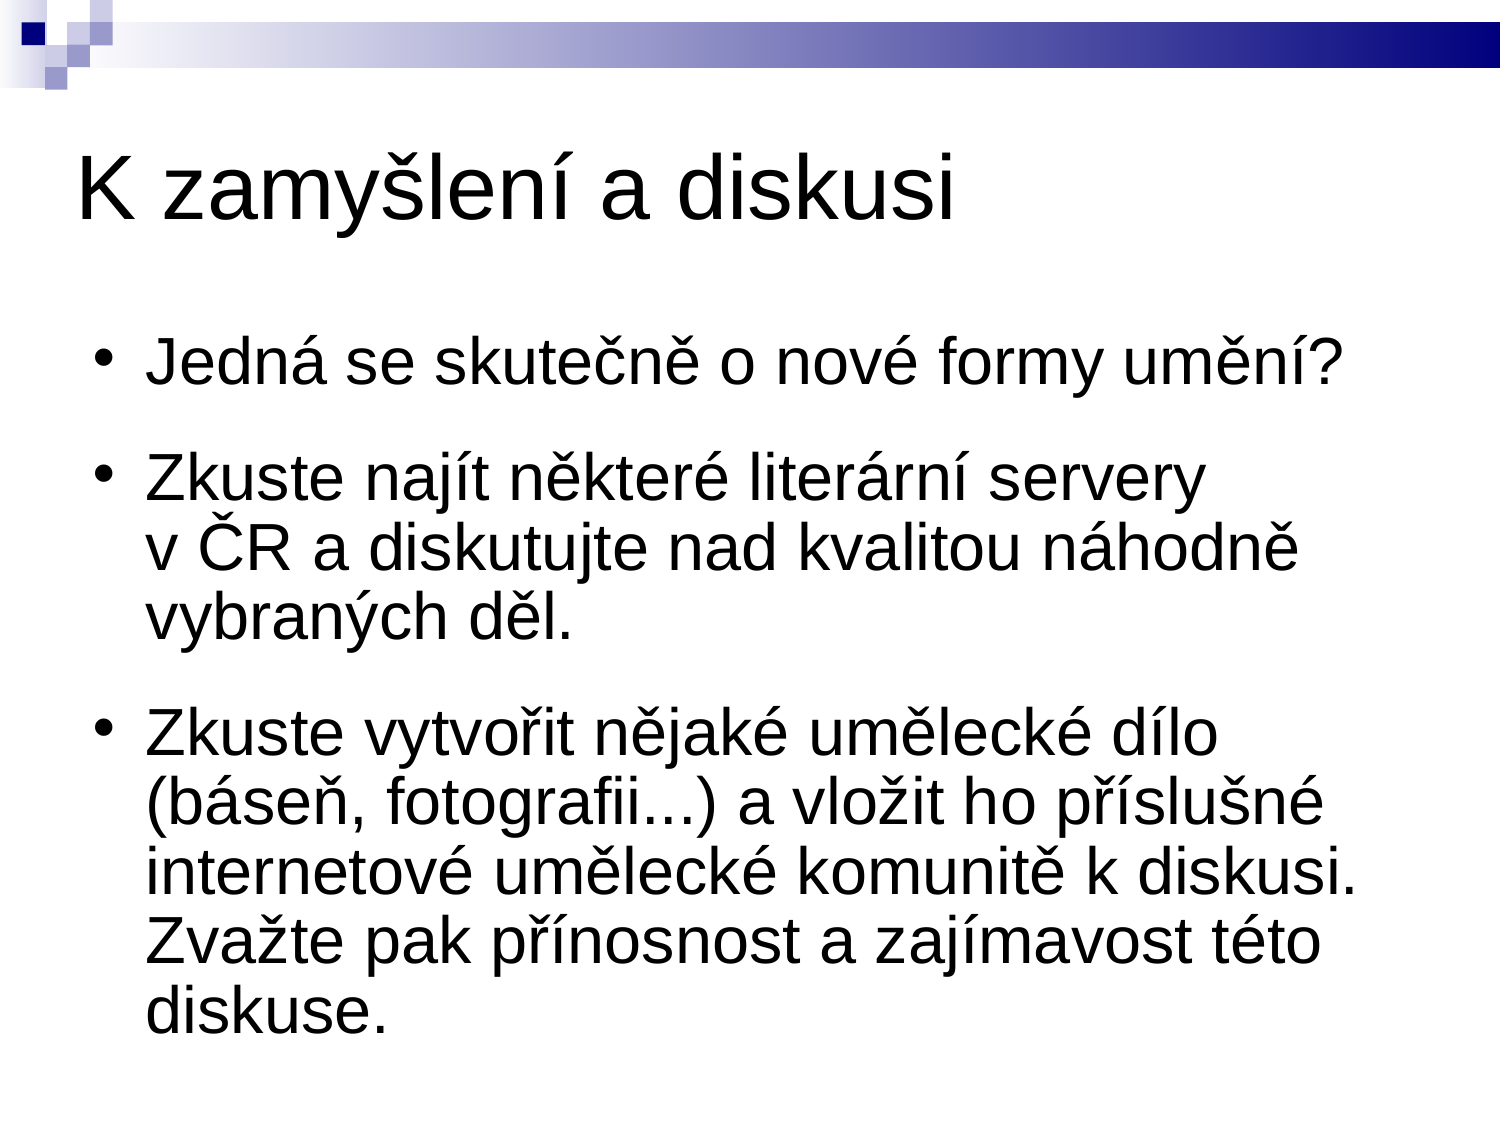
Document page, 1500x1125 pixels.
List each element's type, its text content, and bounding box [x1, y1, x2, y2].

list Jedná se skutečně o nové formy umění? Zkuste najít některé literární servery v ČR a diskutujte nad kvalitou náhodně vybraných děl. Zkuste vytvořit nějaké umělecké dílo (báseň, fotografii...) a vložit ho příslušné internetové umělecké komunitě k diskusi. Zvažte pak přínosnost a zajímavost této diskuse. [75, 324, 1426, 1091]
title K zamyšlení a diskusi [75, 75, 1426, 301]
